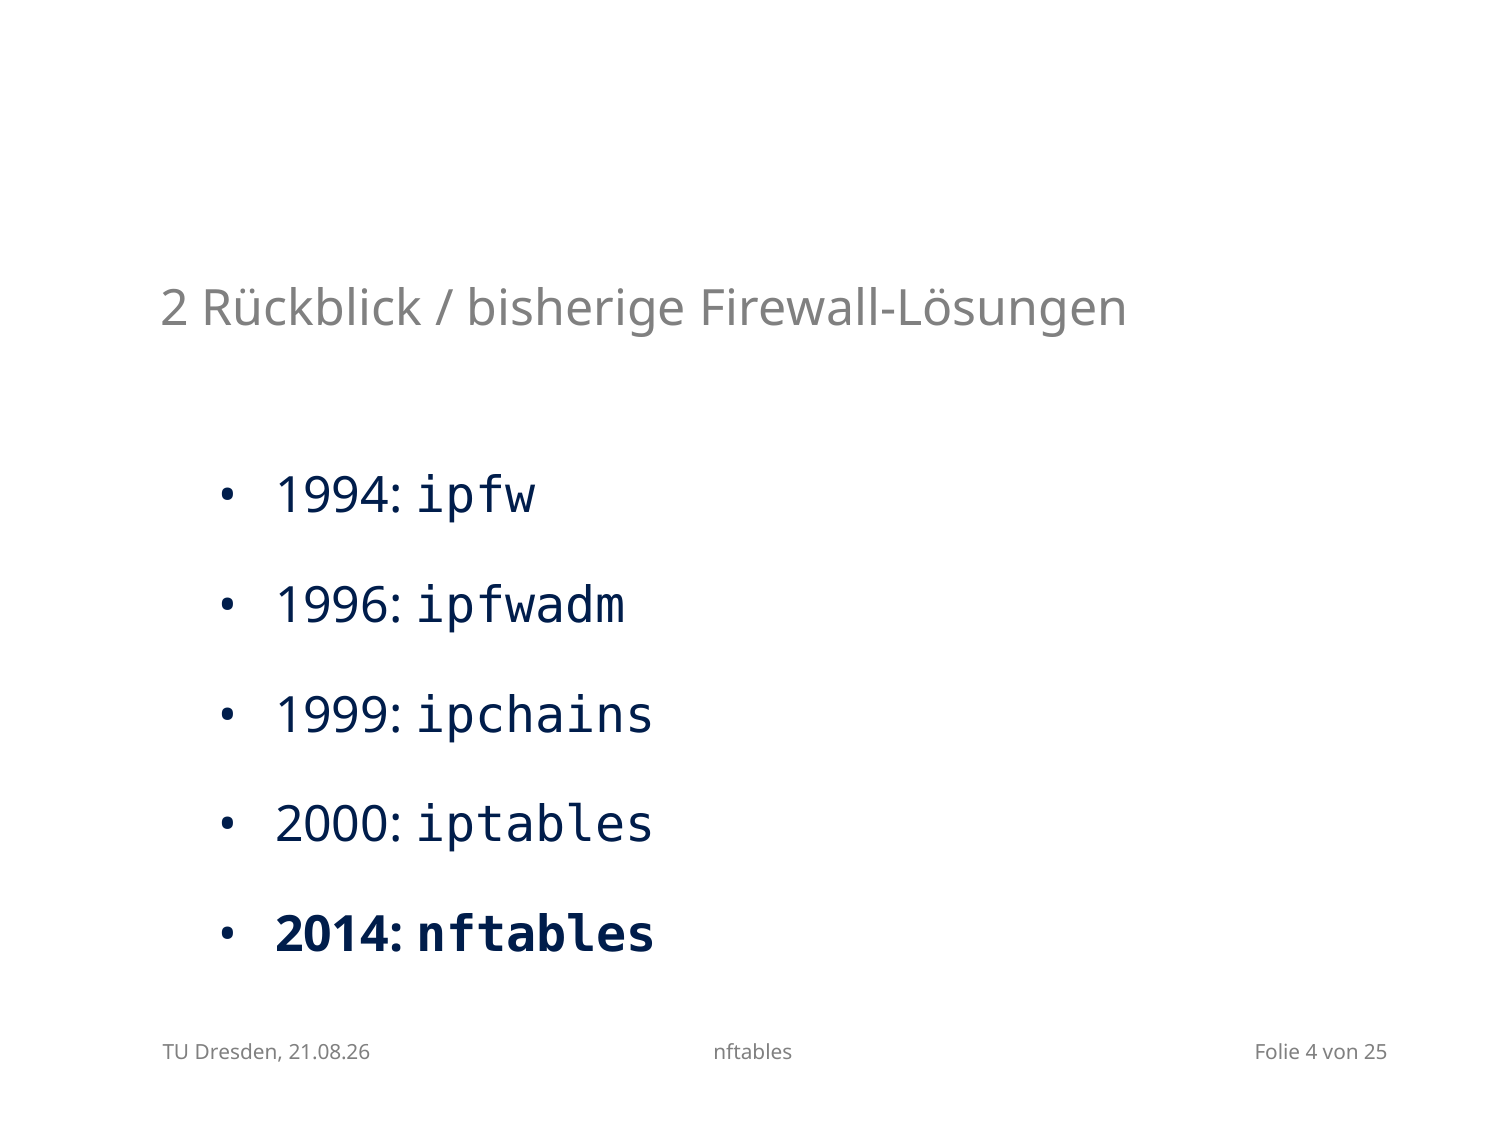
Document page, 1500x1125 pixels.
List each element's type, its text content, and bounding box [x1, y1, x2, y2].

title 2 Rückblick / bisherige Firewall-Lösungen [160, 238, 1392, 374]
list 1994: ipfw 1996: ipfwadm 1999: ipchains 2000: iptables 2014: nftables [162, 425, 1388, 1078]
